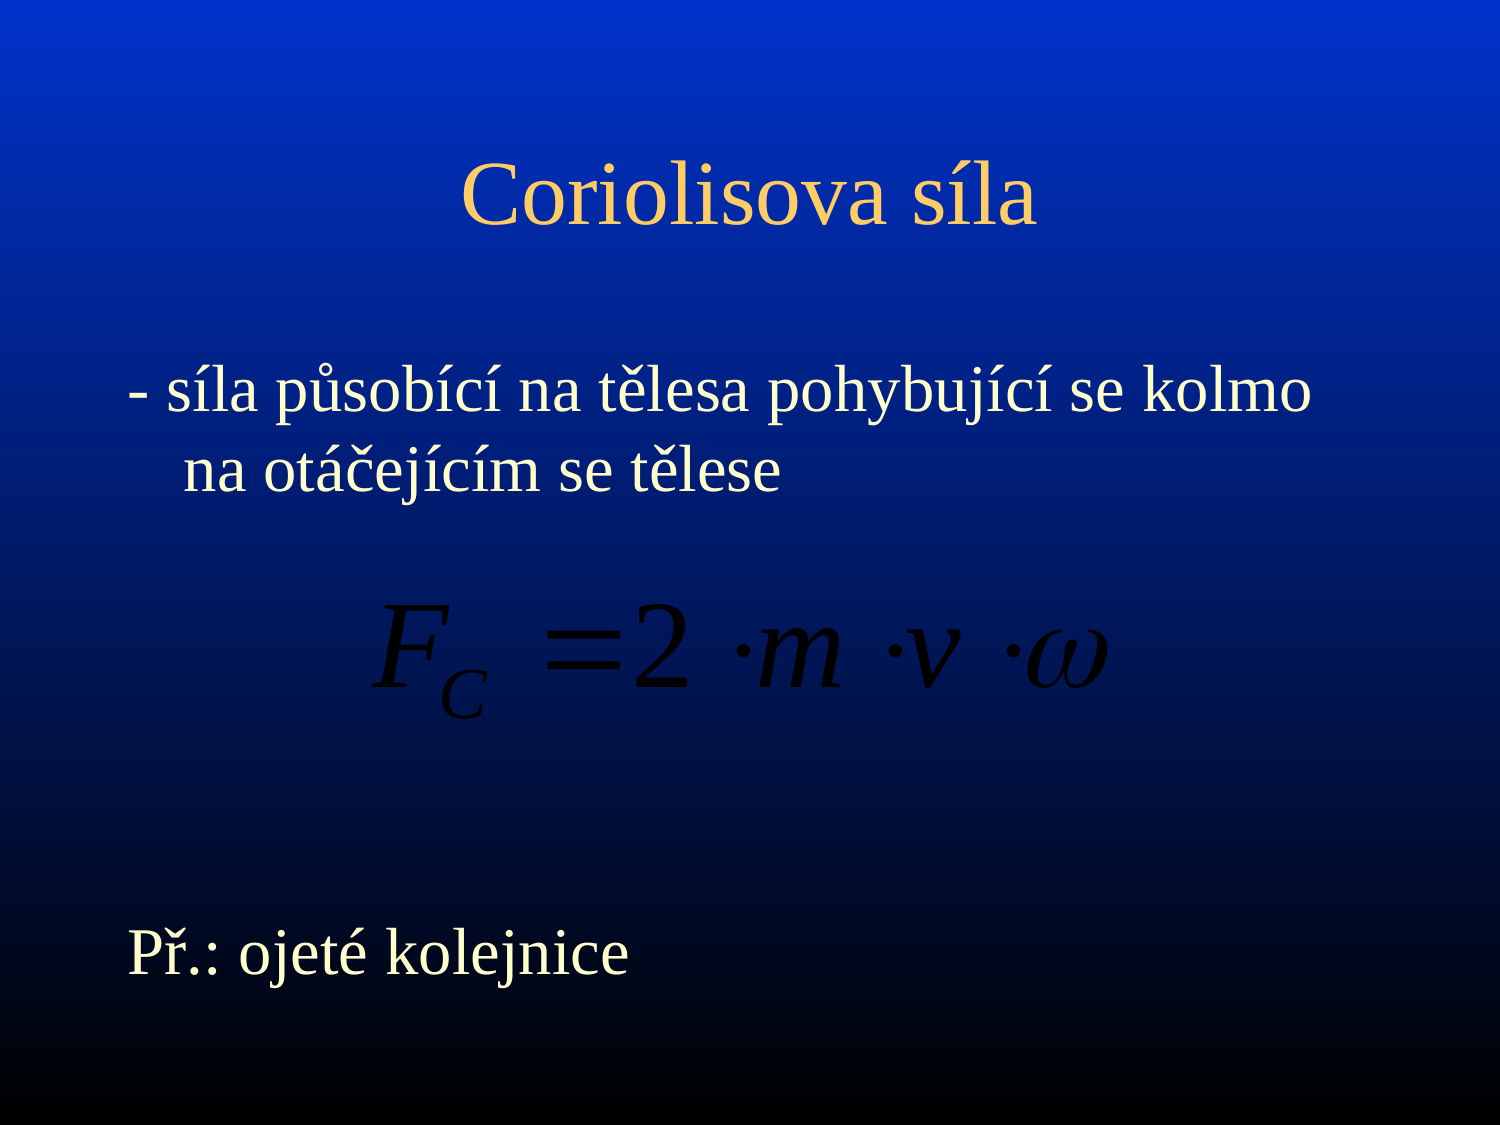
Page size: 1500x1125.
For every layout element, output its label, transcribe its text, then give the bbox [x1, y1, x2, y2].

chart [350, 562, 1133, 751]
title Coriolisova síla [112, 37, 1388, 250]
list - síla působící na tělesa pohybující se kolmo na otáčejícím se tělese Př.: ojeté kolejnice [112, 337, 1388, 1013]
